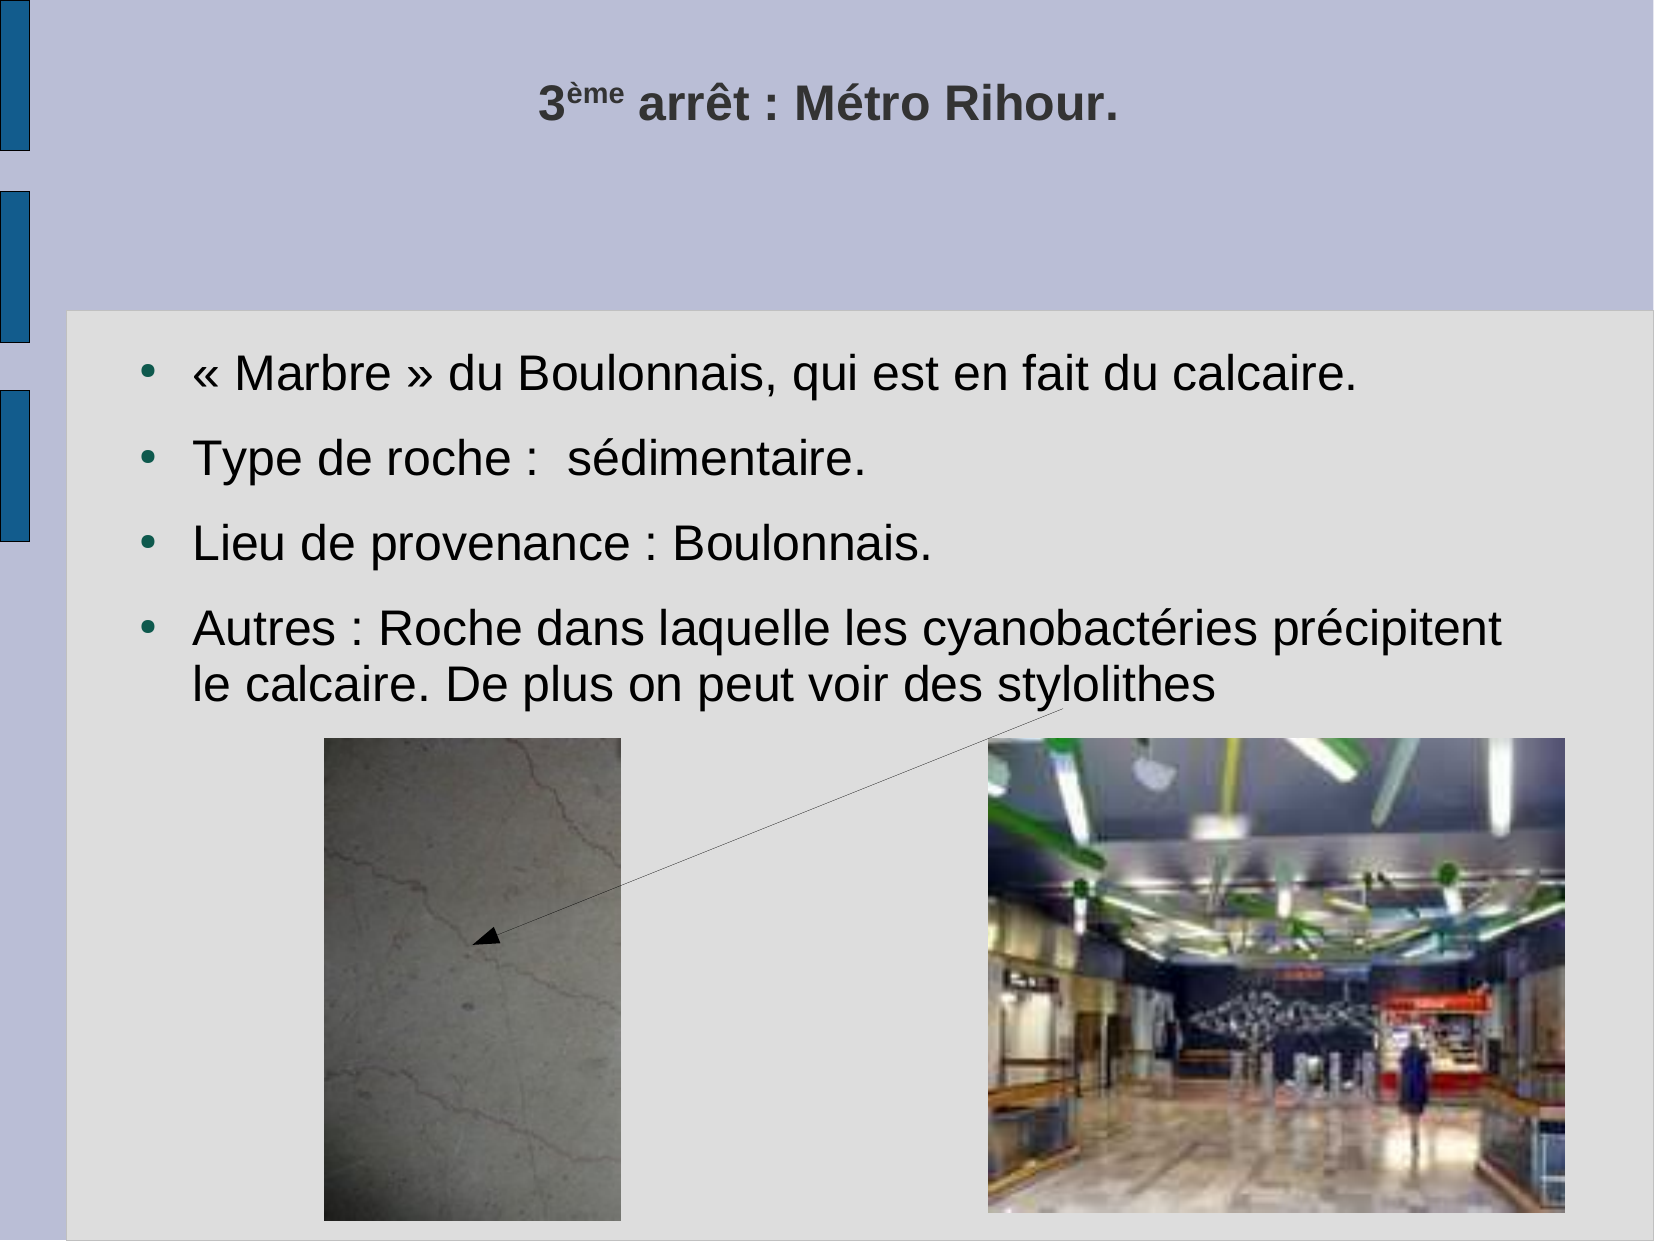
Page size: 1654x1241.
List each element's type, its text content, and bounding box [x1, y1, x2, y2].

title 3ème arrêt : Métro Rihour. [123, 0, 1536, 208]
picture [324, 738, 621, 1221]
picture [988, 738, 1565, 1213]
list « Marbre » du Boulonnais, qui est en fait du calcaire. Type de roche : sédimentaire. Lieu de provenance : Boulonnais. Autres : Roche dans laquelle les cyanobactéries précipitent le calcaire. De plus on peut voir des stylolithes [121, 344, 1534, 713]
